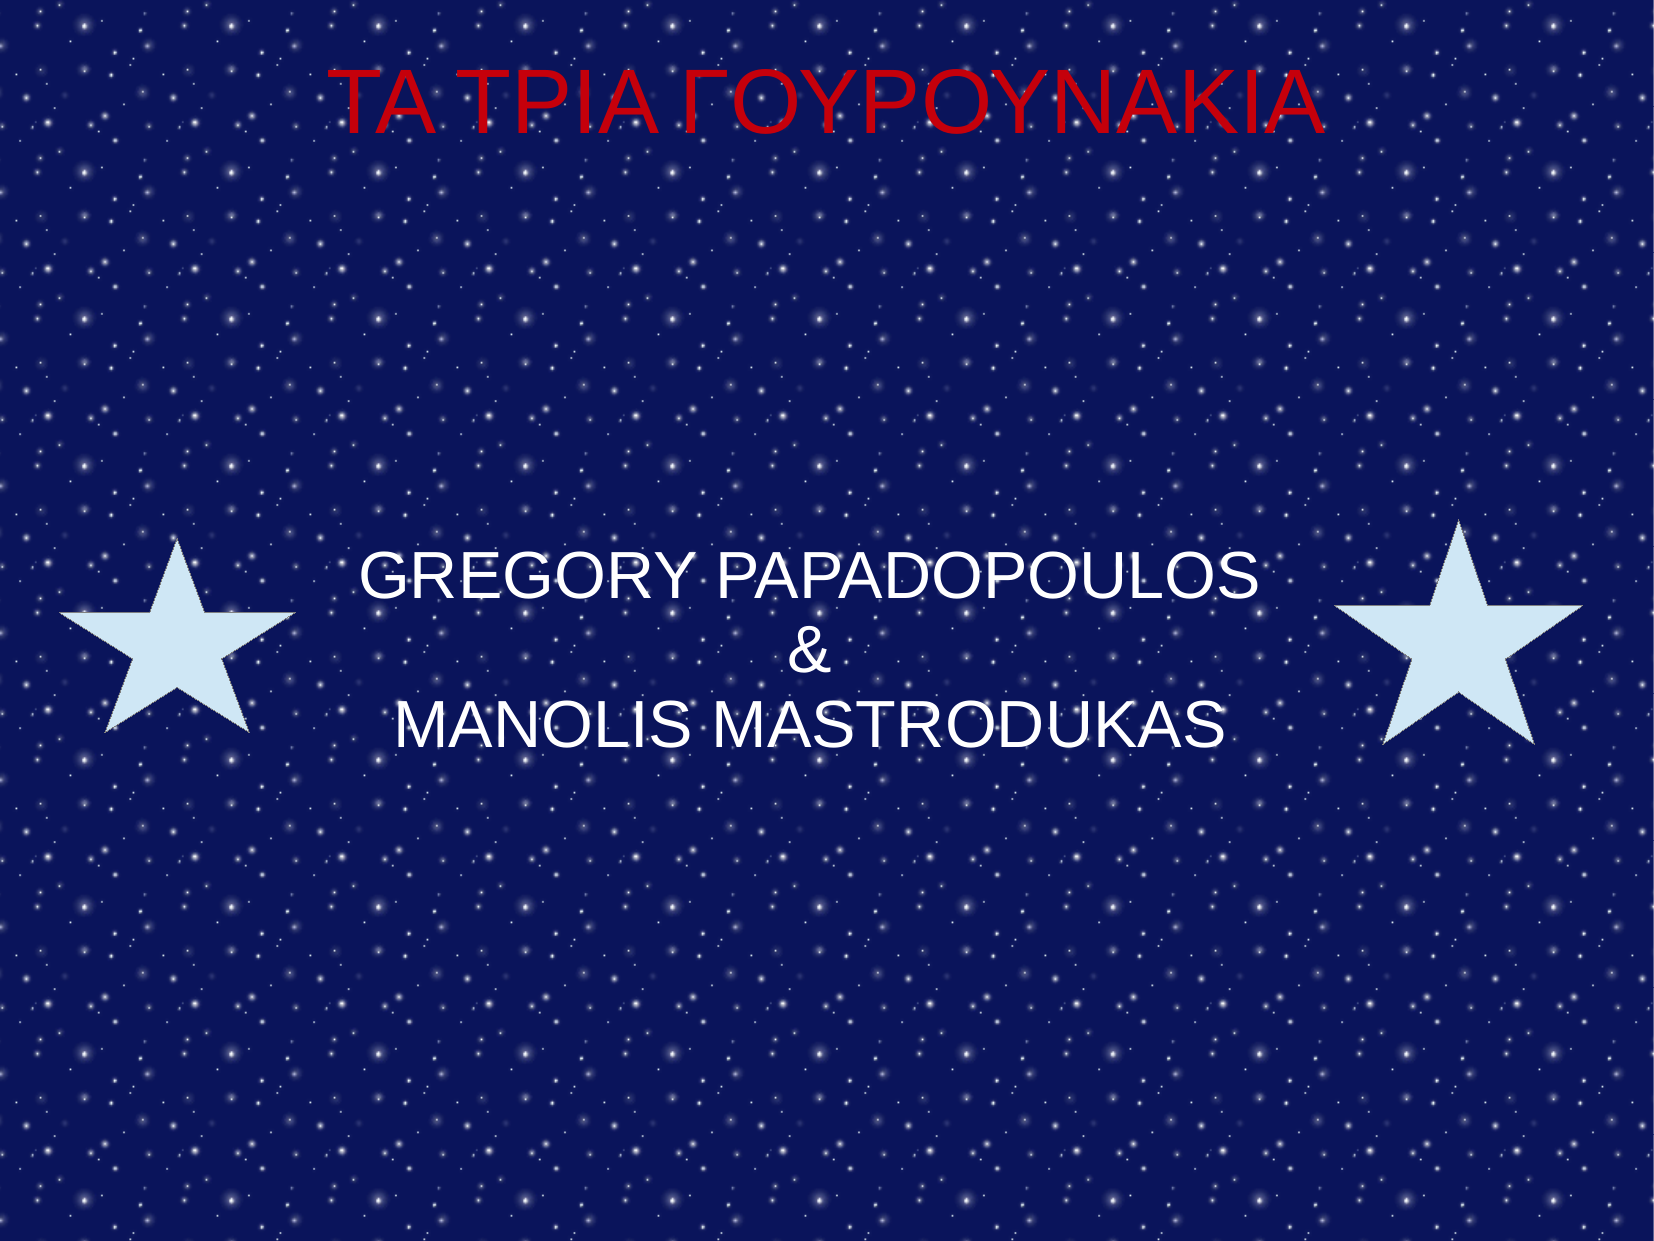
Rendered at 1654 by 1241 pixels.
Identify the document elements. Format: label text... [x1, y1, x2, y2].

subtitle GREGORY PAPADOPOULOS & MANOLIS MASTRODUKAS [82, 290, 1538, 1010]
text_box [59, 538, 296, 733]
picture [0, 0, 1654, 1241]
text_box [1334, 519, 1583, 745]
title ΤΑ ΤΡΙΑ ΓΟΥΡΟΥΝΑΚΙΑ [82, 49, 1571, 257]
